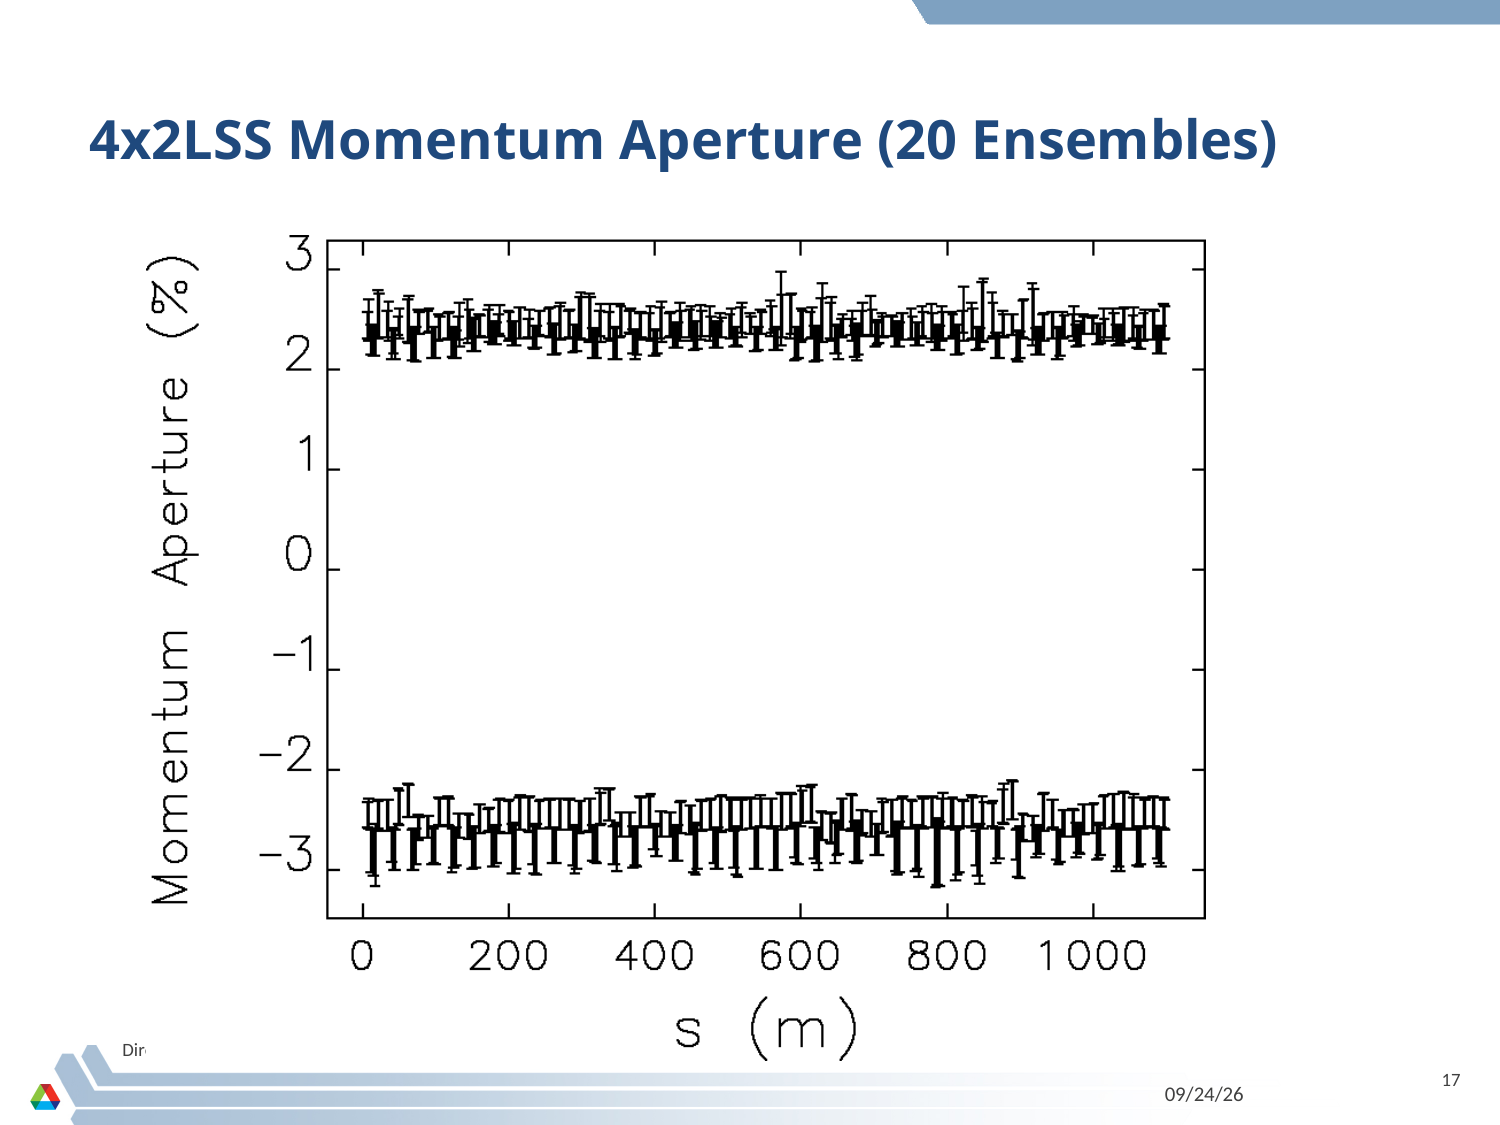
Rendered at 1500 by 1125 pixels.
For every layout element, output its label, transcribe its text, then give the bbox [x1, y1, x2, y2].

picture [0, 0, 1500, 26]
picture [0, 235, 1500, 1125]
title 4x2LSS Momentum Aperture (20 Ensembles) [75, 37, 1426, 241]
